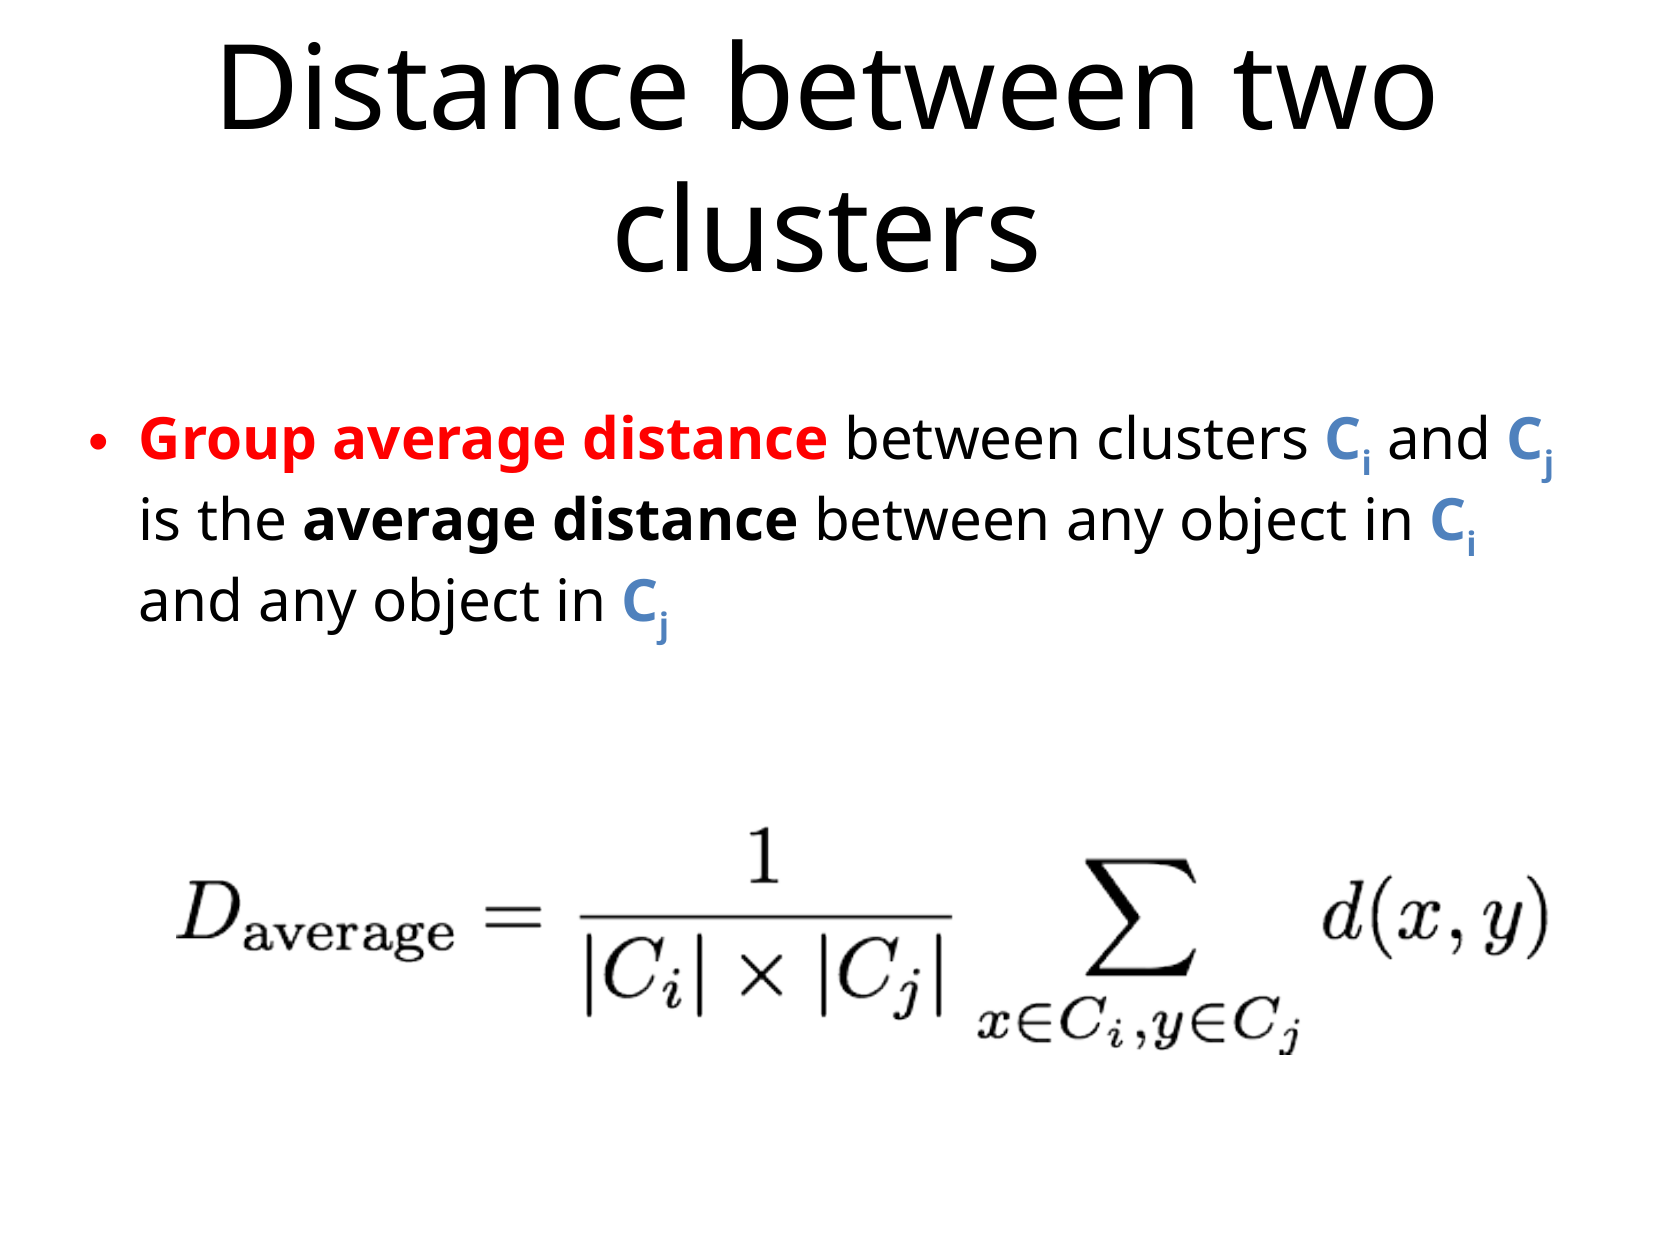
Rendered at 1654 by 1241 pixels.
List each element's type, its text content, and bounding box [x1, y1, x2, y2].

list Group average distance between clusters Ci and Cj is the average distance between any object in Ci and any object in Cj [82, 394, 1571, 1241]
title Distance between two clusters [82, 16, 1571, 290]
picture [176, 826, 1551, 1055]
